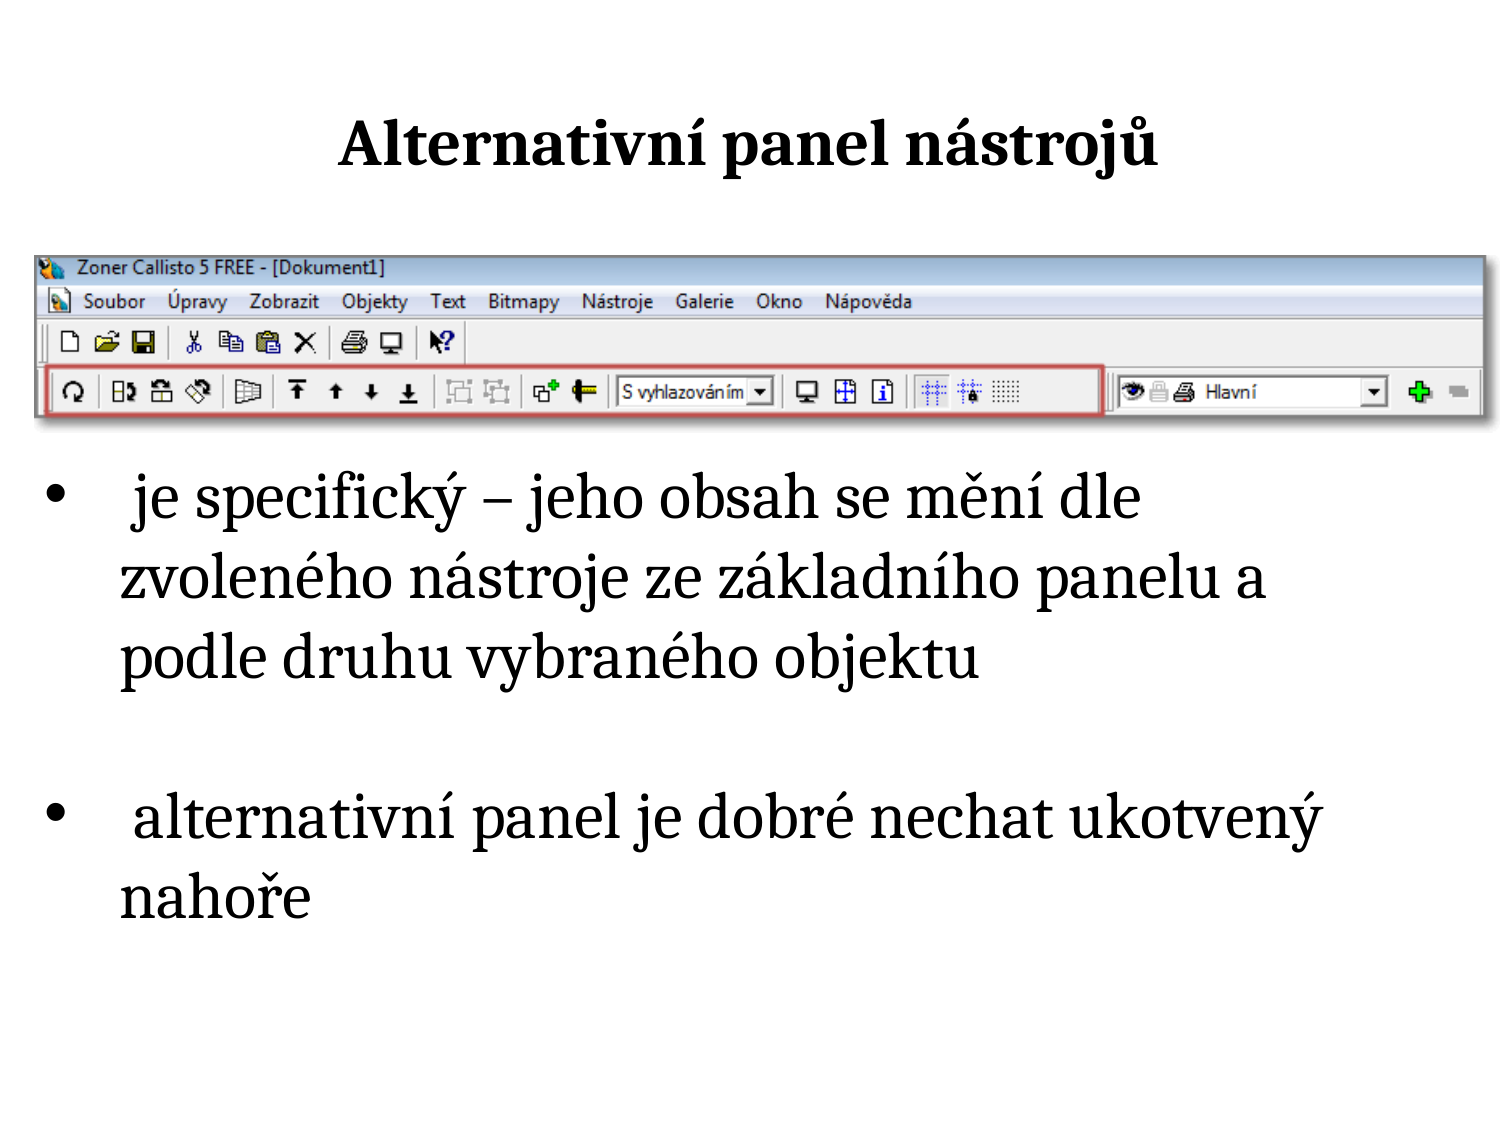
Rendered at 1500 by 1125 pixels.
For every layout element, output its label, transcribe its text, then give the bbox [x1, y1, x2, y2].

picture [34, 255, 1500, 433]
title Alternativní panel nástrojů [0, 45, 1500, 233]
text_box je specifický – jeho obsah se mění dle zvoleného nástroje ze základního panelu a podle druhu vybraného objektu alternativní panel je dobré nechat ukotvený nahoře [0, 444, 1500, 940]
